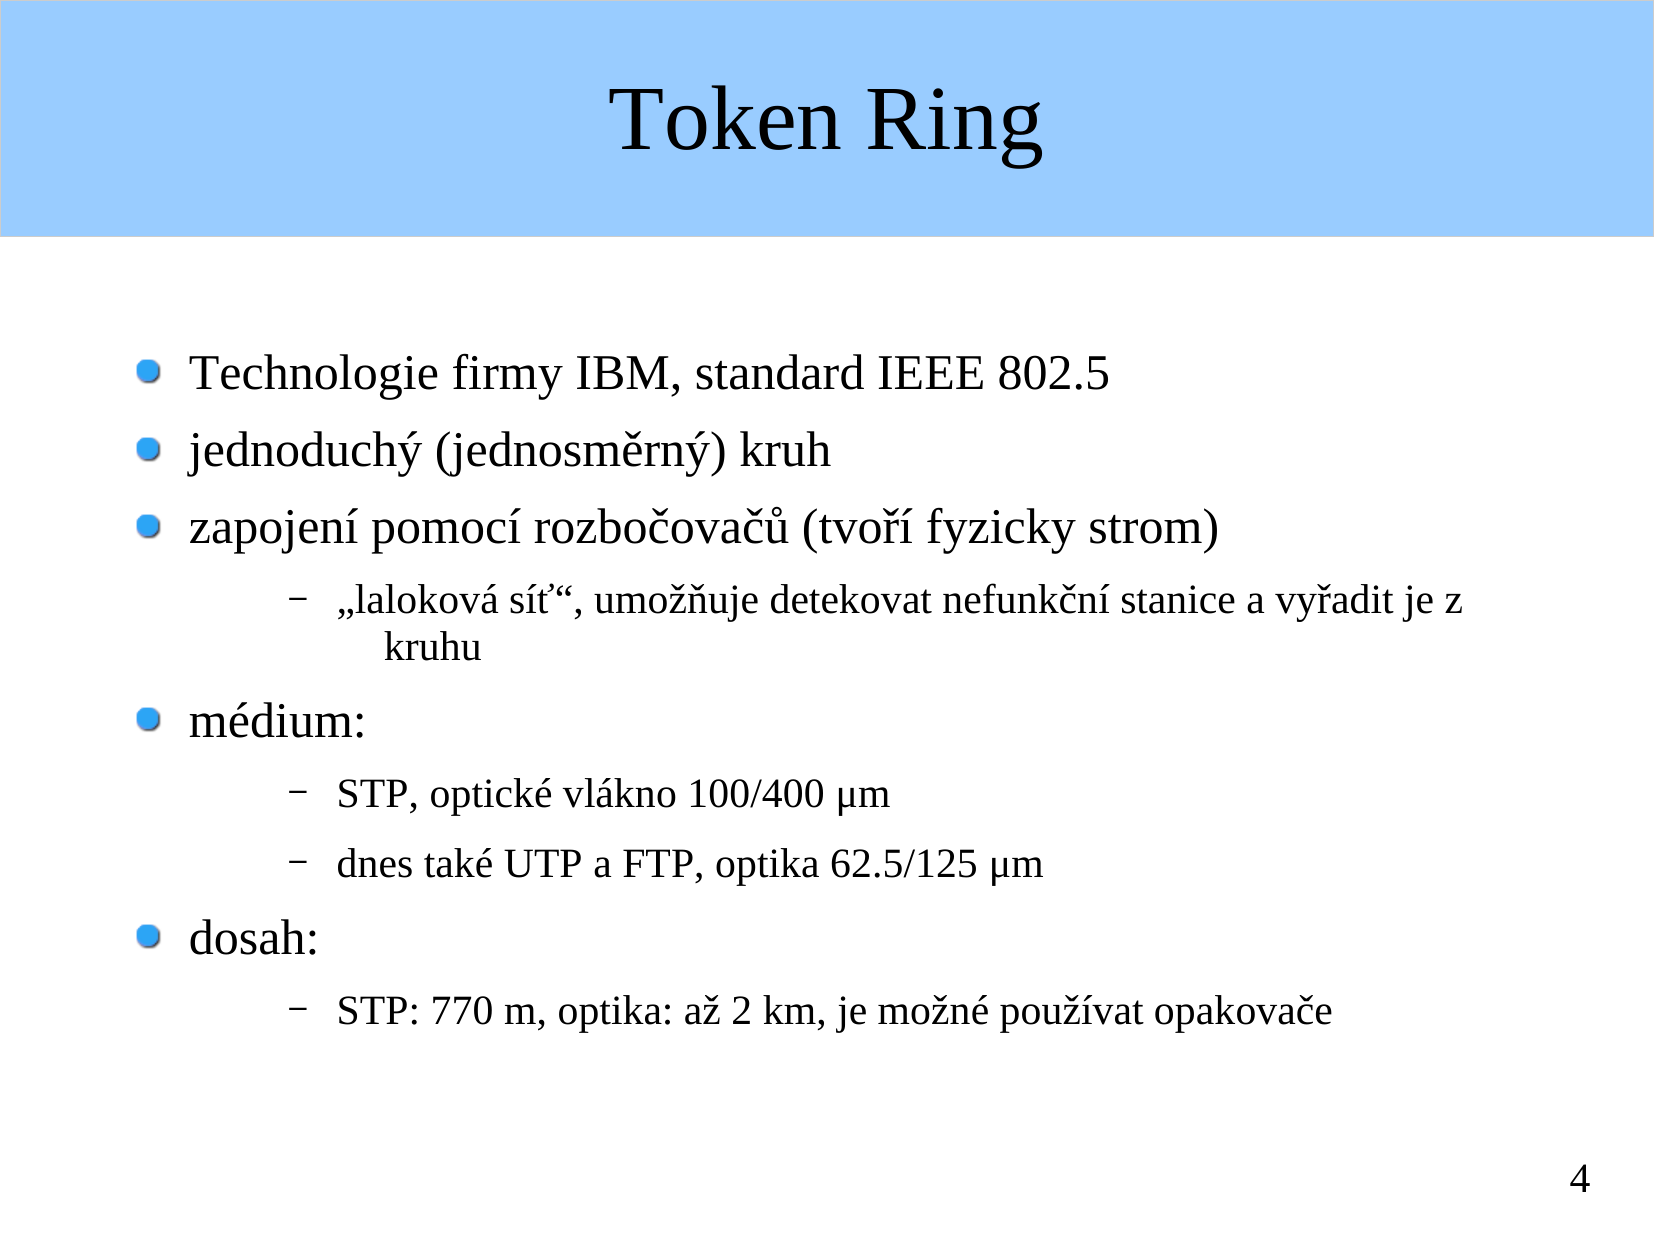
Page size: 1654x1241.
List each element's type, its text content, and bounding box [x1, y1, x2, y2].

title Token Ring [0, 0, 1654, 237]
list Technologie firmy IBM, standard IEEE 802.5 jednoduchý (jednosměrný) kruh zapojení pomocí rozbočovačů (tvoří fyzicky strom) „laloková síť“, umožňuje detekovat nefunkční stanice a vyřadit je z kruhu médium: STP, optické vlákno 100/400 μm dnes také UTP a FTP, optika 62.5/125 μm dosah: STP: 770 m, optika: až 2 km, je možné používat opakovače [100, 344, 1548, 1162]
